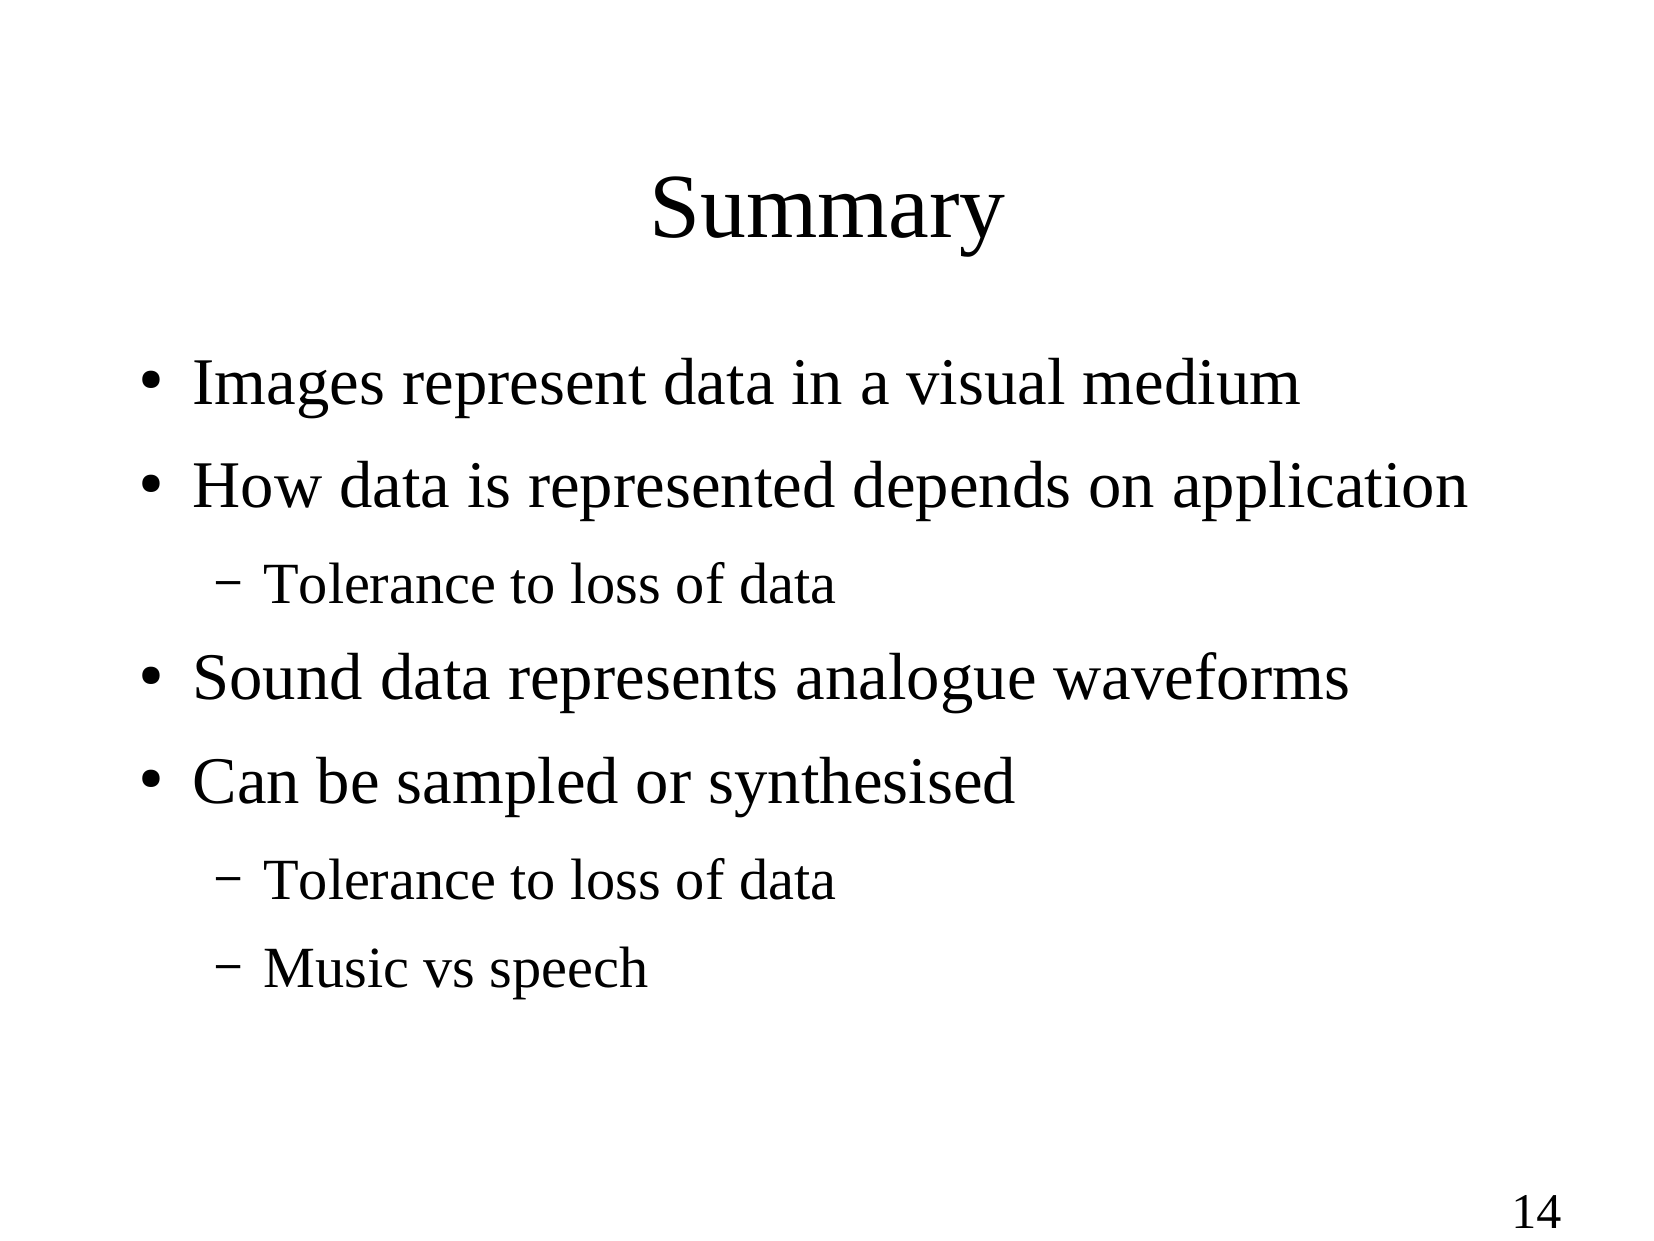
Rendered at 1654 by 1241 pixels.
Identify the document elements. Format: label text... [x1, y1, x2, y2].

text_box <number> [1511, 1183, 1654, 1241]
title Summary [121, 102, 1534, 311]
list Images represent data in a visual medium How data is represented depends on application Tolerance to loss of data Sound data represents analogue waveforms Can be sampled or synthesised Tolerance to loss of data Music vs speech [121, 344, 1534, 1127]
